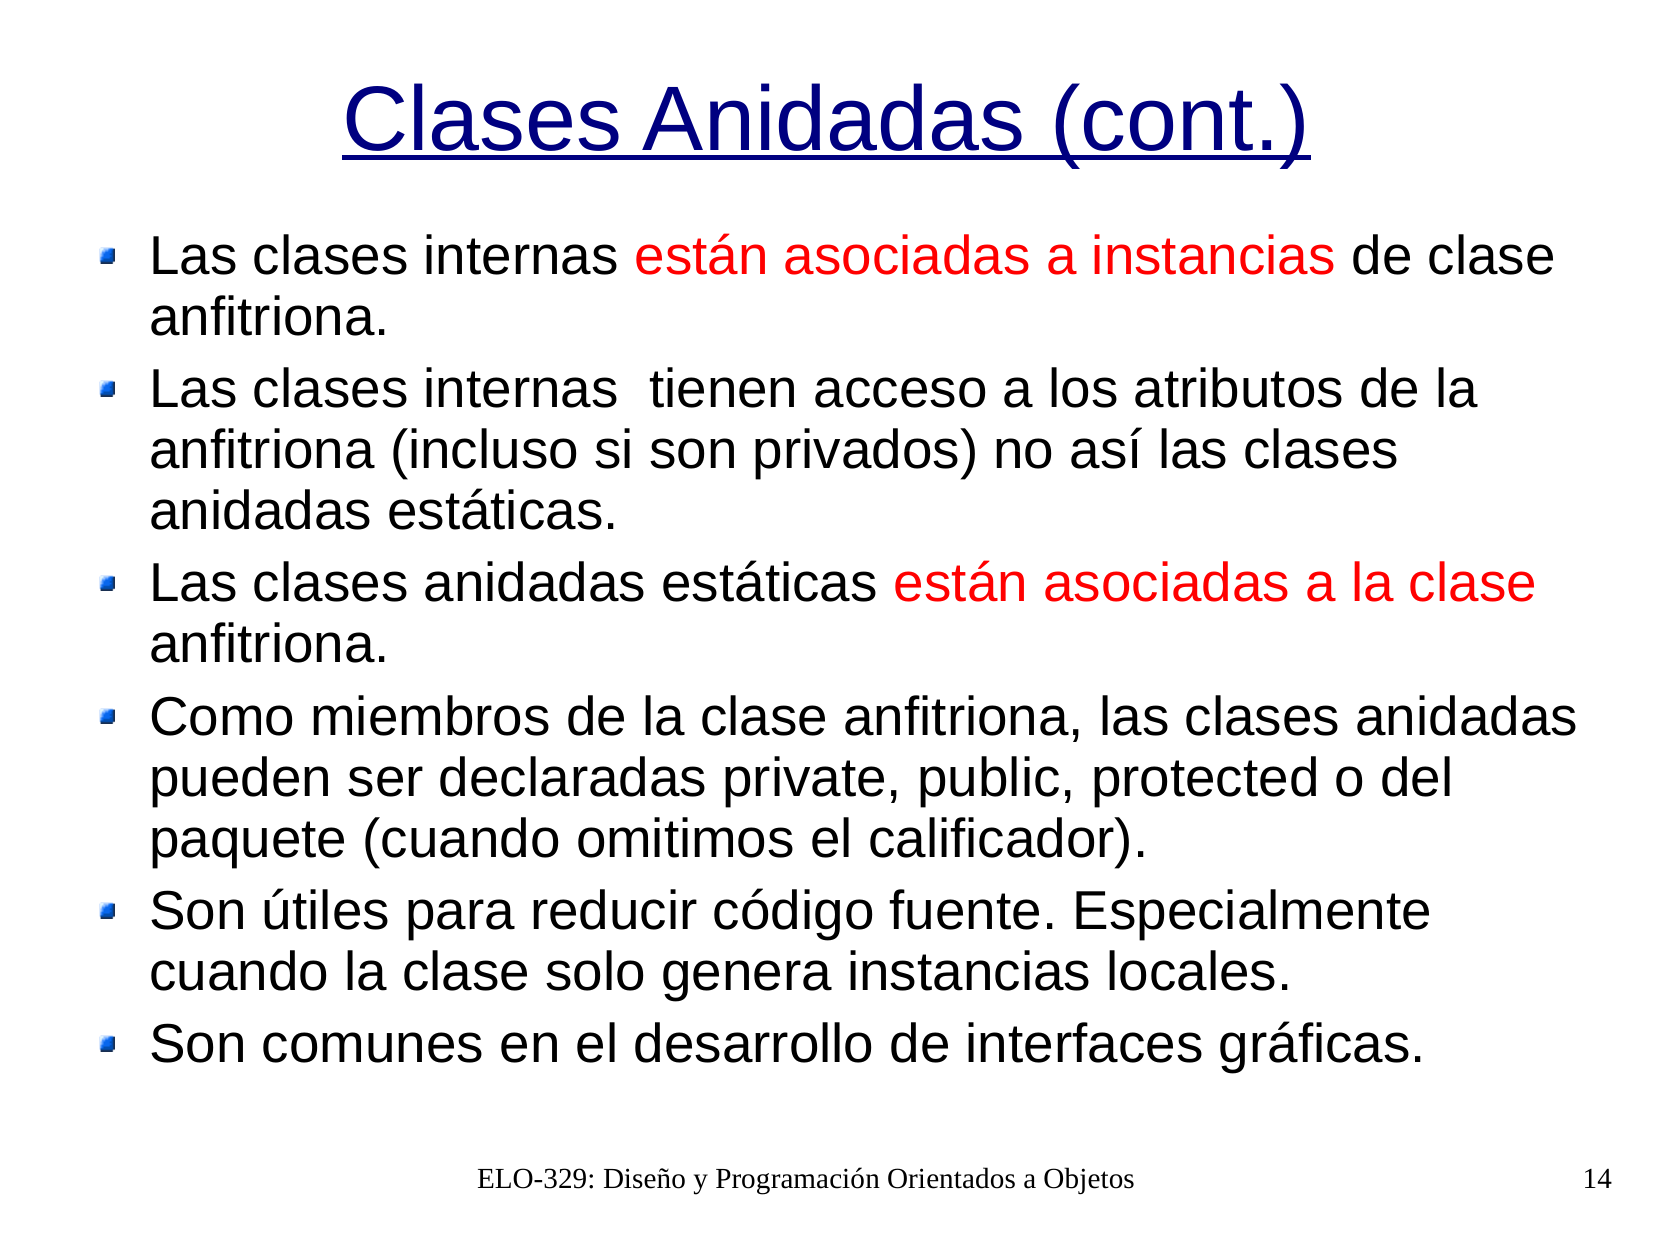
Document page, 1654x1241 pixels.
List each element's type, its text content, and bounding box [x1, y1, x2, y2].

list Las clases internas están asociadas a instancias de clase anfitriona. Las clases internas tienen acceso a los atributos de la anfitriona (incluso si son privados) no así las clases anidadas estáticas. Las clases anidadas estáticas están asociadas a la clase anfitriona. Como miembros de la clase anfitriona, las clases anidadas pueden ser declaradas private, public, protected o del paquete (cuando omitimos el calificador). Son útiles para reducir código fuente. Especialmente cuando la clase solo genera instancias locales. Son comunes en el desarrollo de interfaces gráficas. [82, 225, 1613, 1088]
title Clases Anidadas (cont.) [82, 49, 1571, 188]
